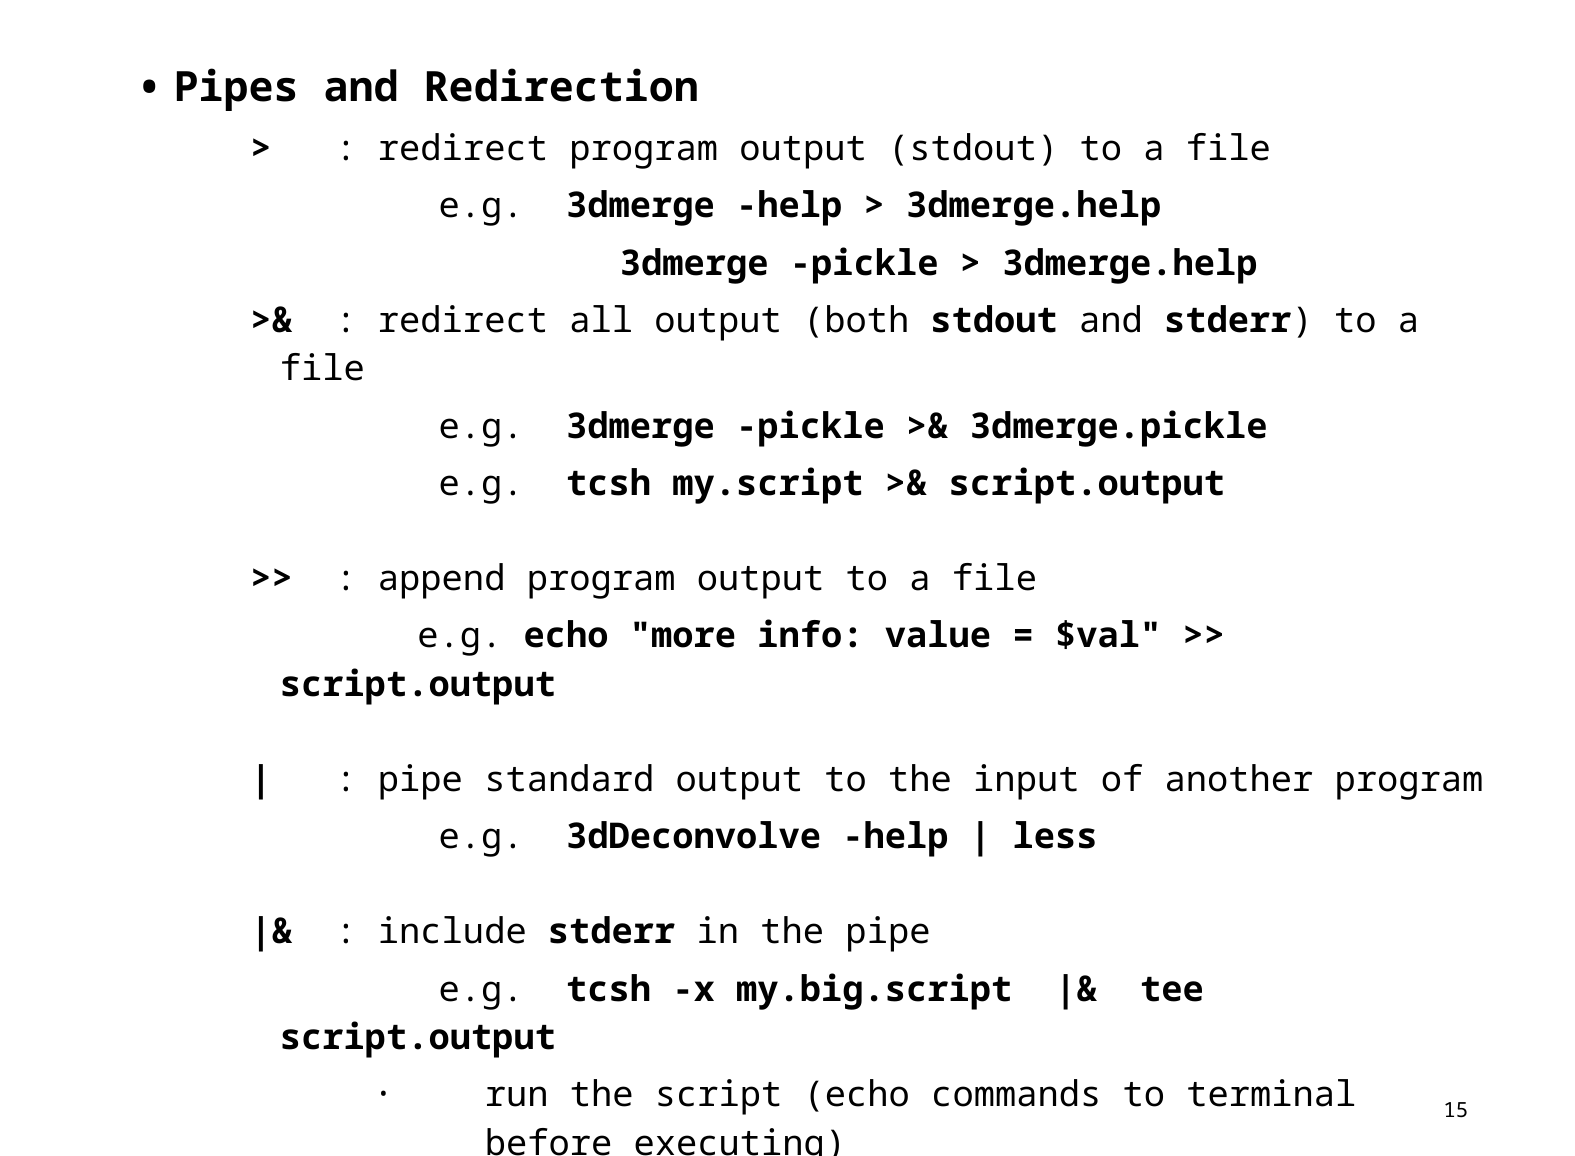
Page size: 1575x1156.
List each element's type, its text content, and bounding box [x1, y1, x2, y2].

list Pipes and Redirection > : redirect program output (stdout) to a file e.g. 3dmerge -help > 3dmerge.help 3dmerge -pickle > 3dmerge.help >& : redirect all output (both stdout and stderr) to a file e.g. 3dmerge -pickle >& 3dmerge.pickle e.g. tcsh my.script >& script.output >> : append program output to a file e.g. echo "more info: value = $val" >> script.output | : pipe standard output to the input of another program e.g. 3dDeconvolve -help | less |& : include stderr in the pipe e.g. tcsh -x my.big.script |& tee script.output run the script (echo commands to terminal before executing) send all output to the tee program the tee program duplicates the input, sending the output to both the terminal and the given file (script.output) you can see the output, but it is also stored for future analysis [118, 37, 1501, 1120]
